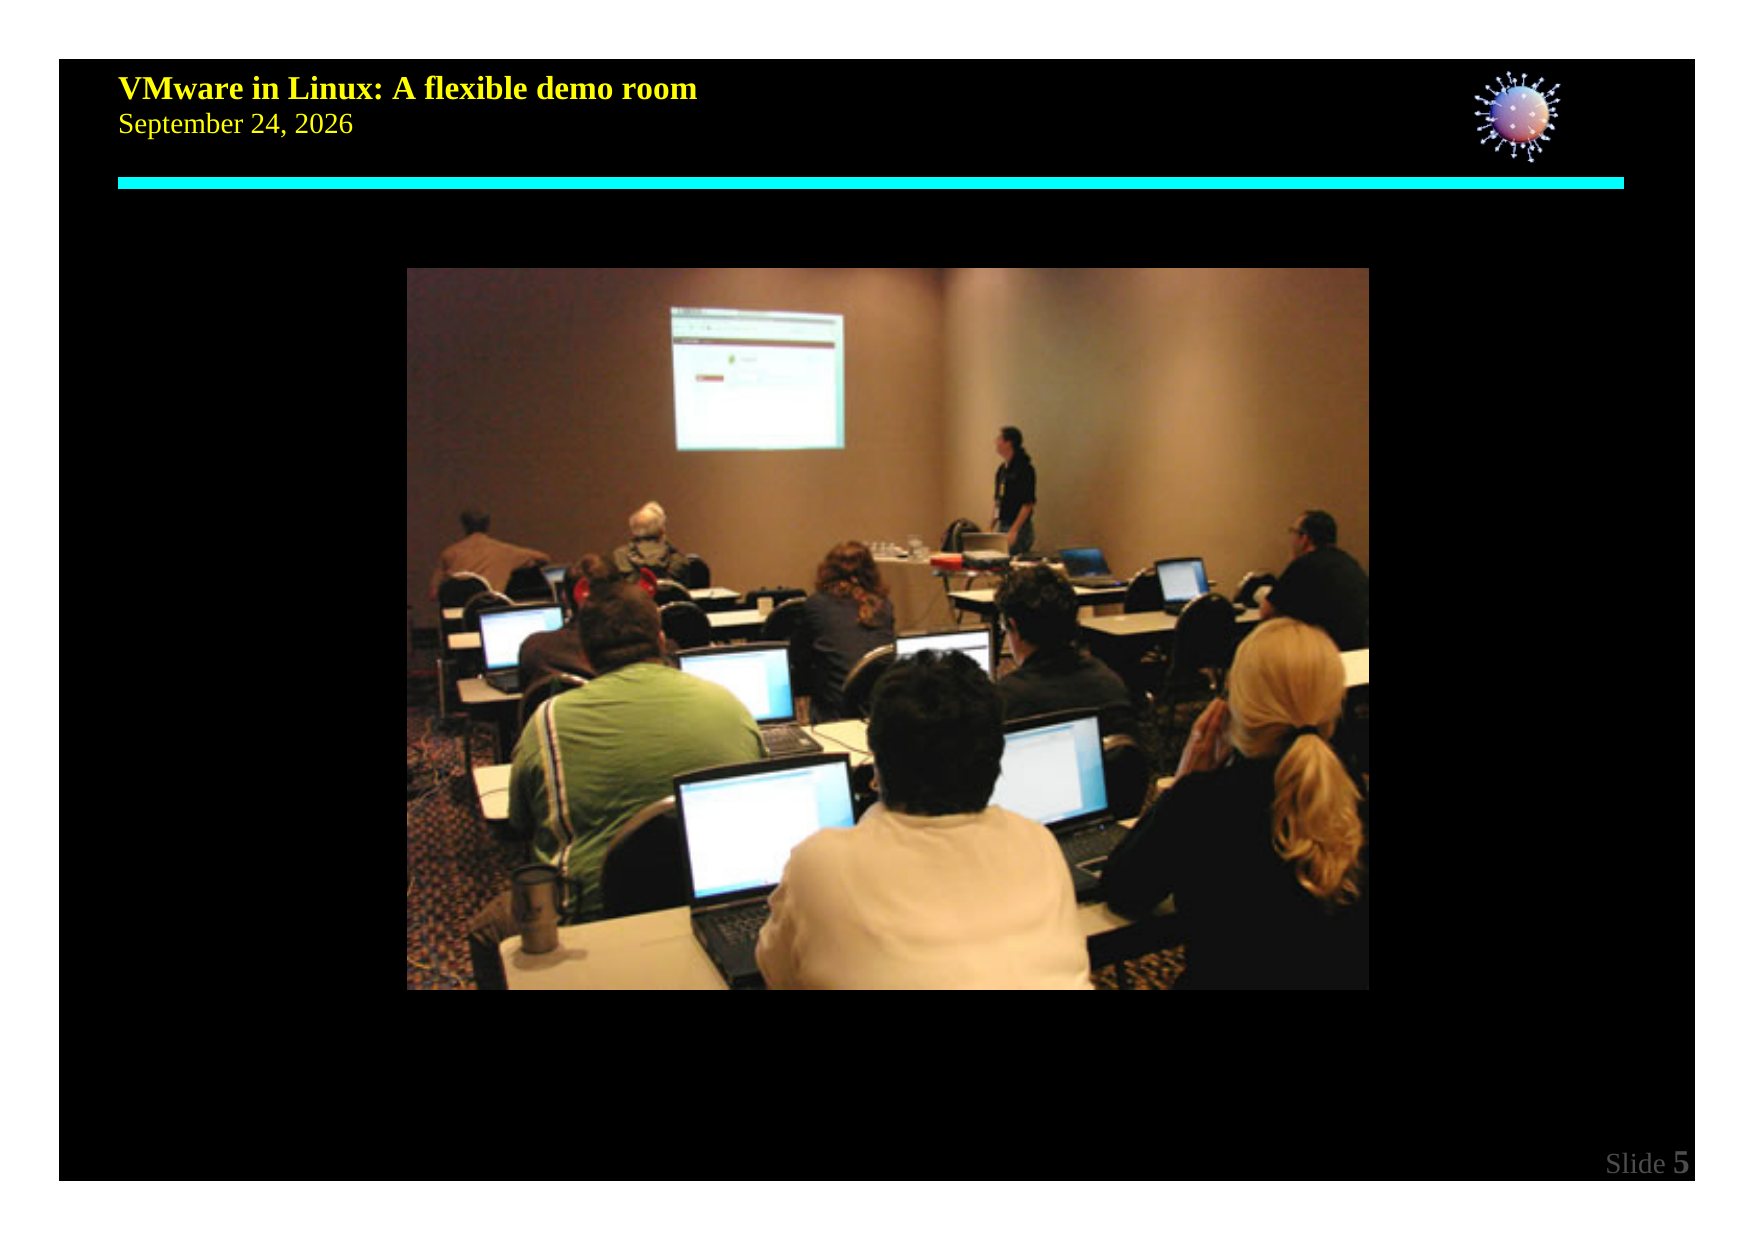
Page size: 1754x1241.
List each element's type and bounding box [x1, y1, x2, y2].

picture [407, 268, 1369, 990]
picture [1464, 63, 1569, 174]
